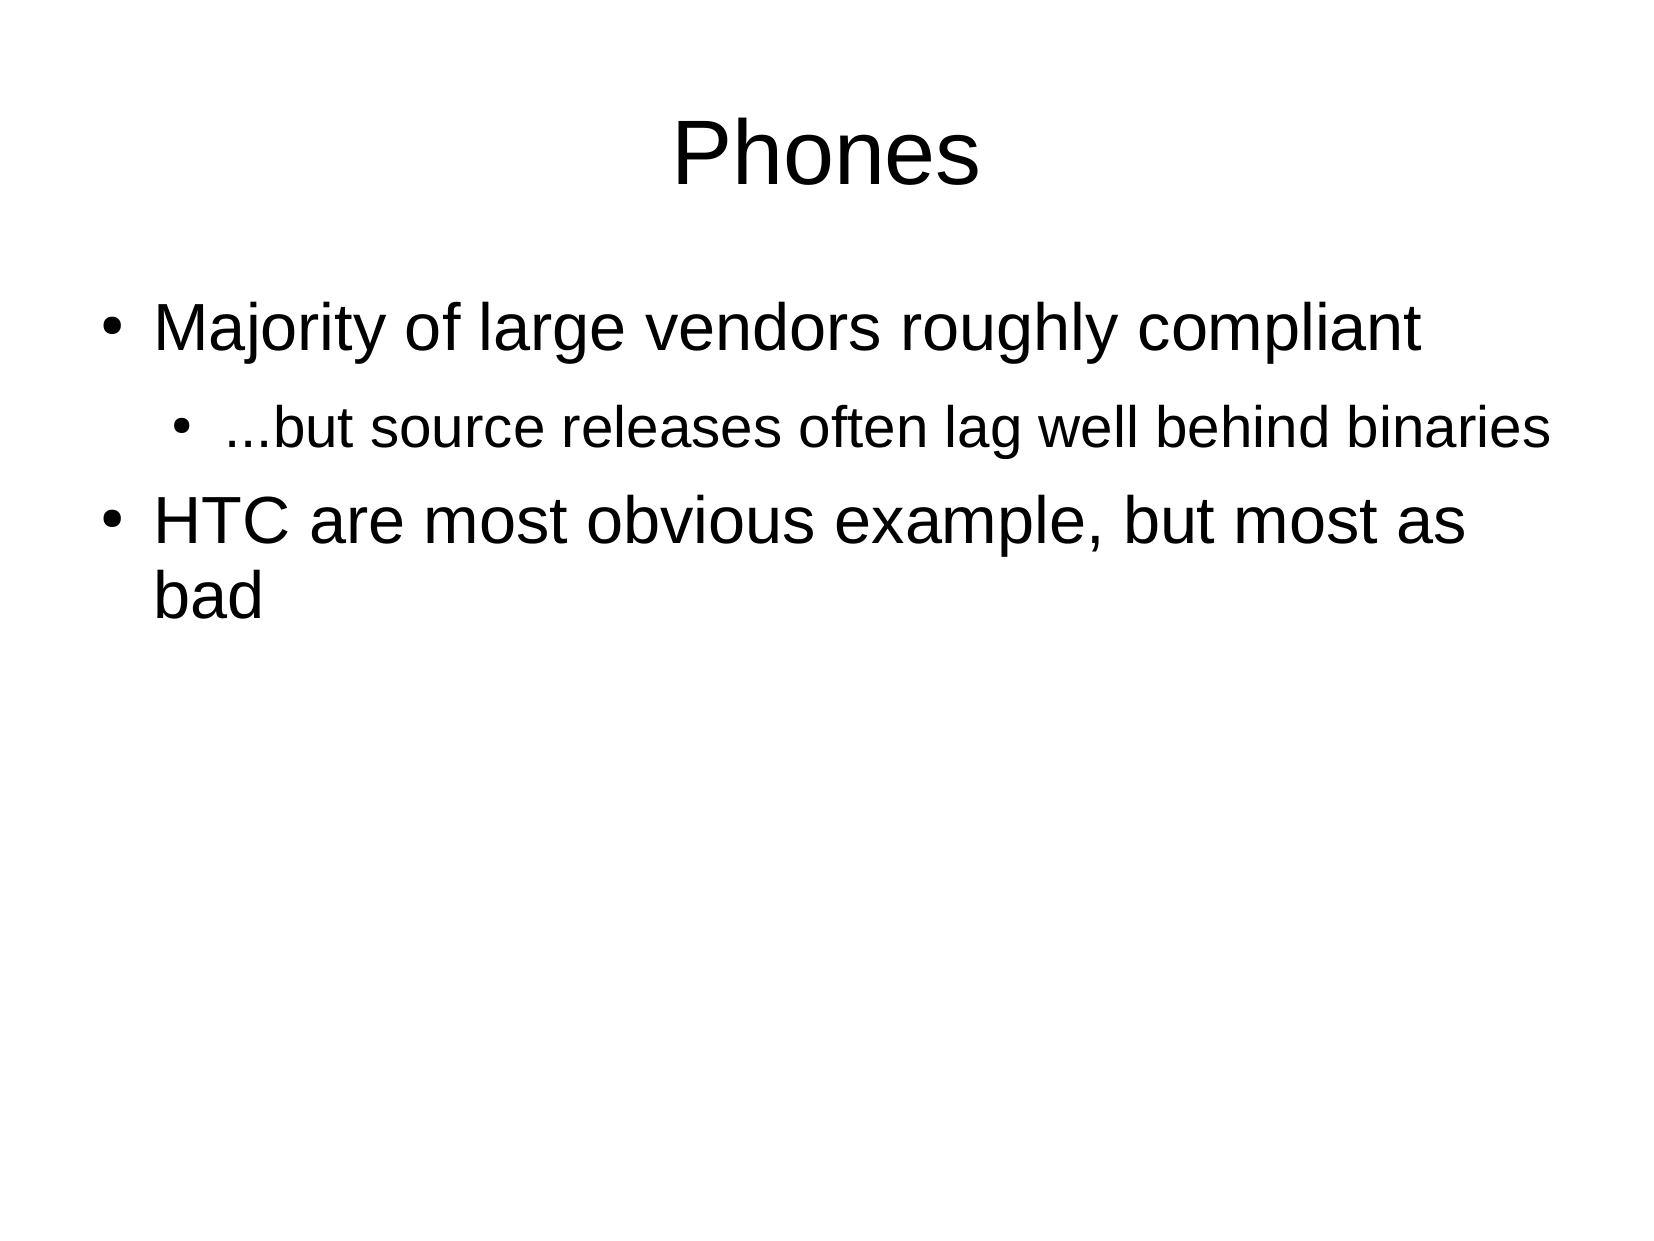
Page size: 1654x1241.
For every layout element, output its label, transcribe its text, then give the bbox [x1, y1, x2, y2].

list Majority of large vendors roughly compliant ...but source releases often lag well behind binaries HTC are most obvious example, but most as bad [82, 290, 1571, 1109]
title Phones [82, 49, 1571, 257]
